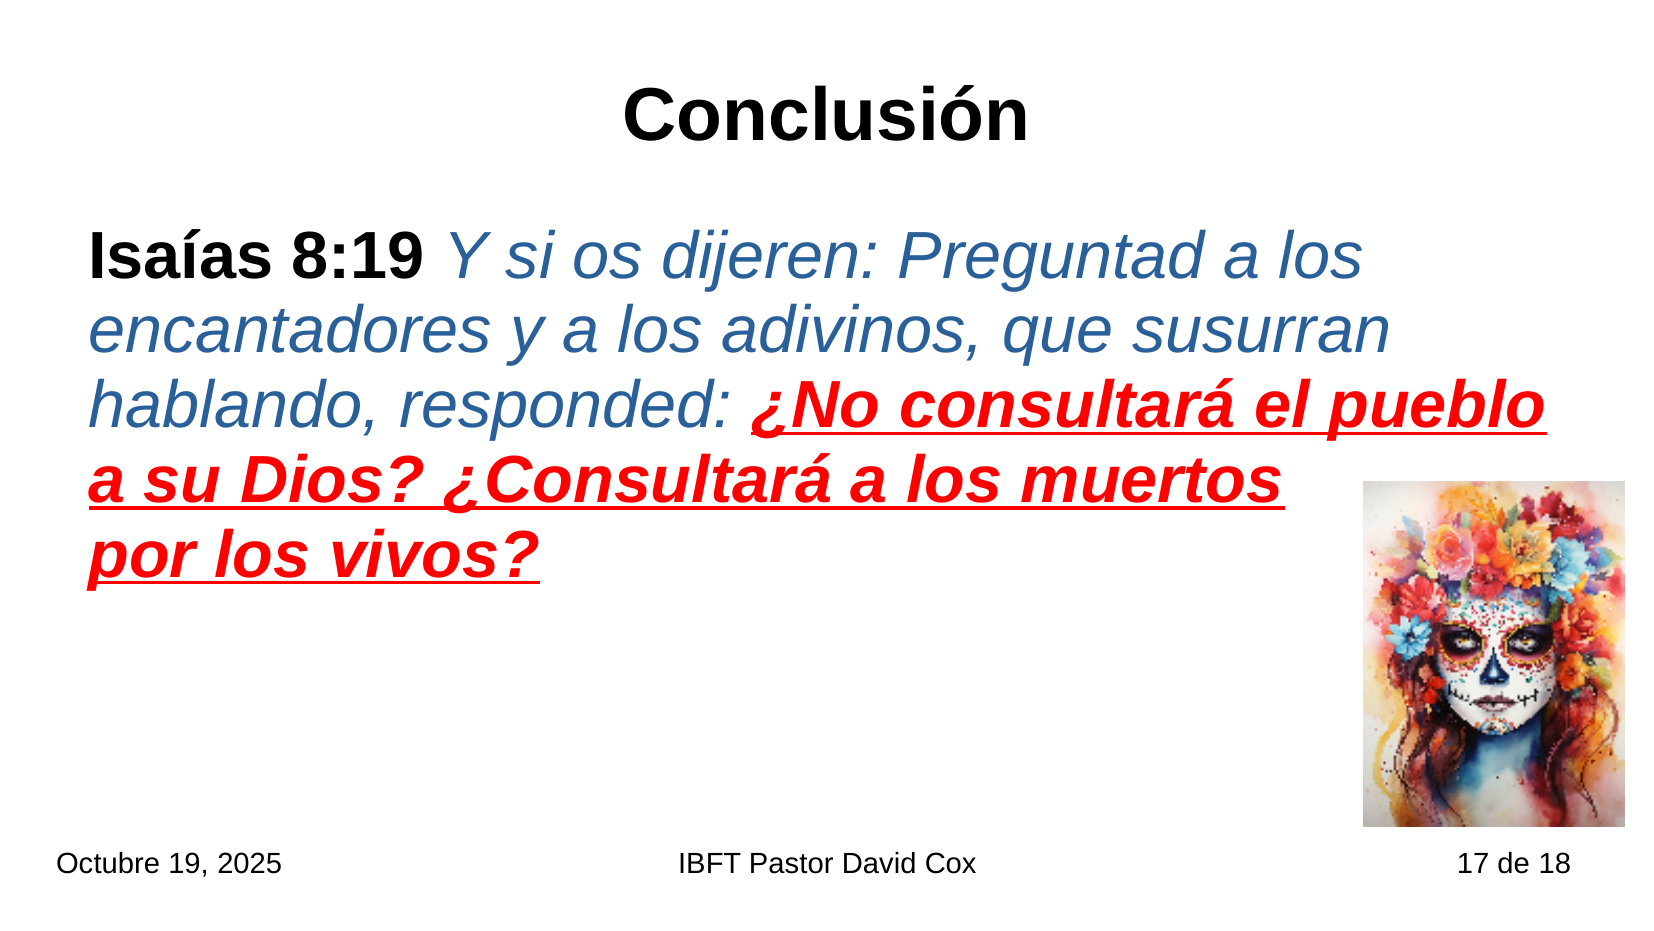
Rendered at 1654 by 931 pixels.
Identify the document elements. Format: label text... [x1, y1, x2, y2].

title Conclusión [82, 37, 1571, 193]
picture [1363, 481, 1625, 827]
list Isaías 8:19 Y si os dijeren: Preguntad a los encantadores y a los adivinos, que susurran hablando, responded: ¿No consultará el pueblo a su Dios? ¿Consultará a los muertos por los vivos? [88, 217, 1571, 758]
